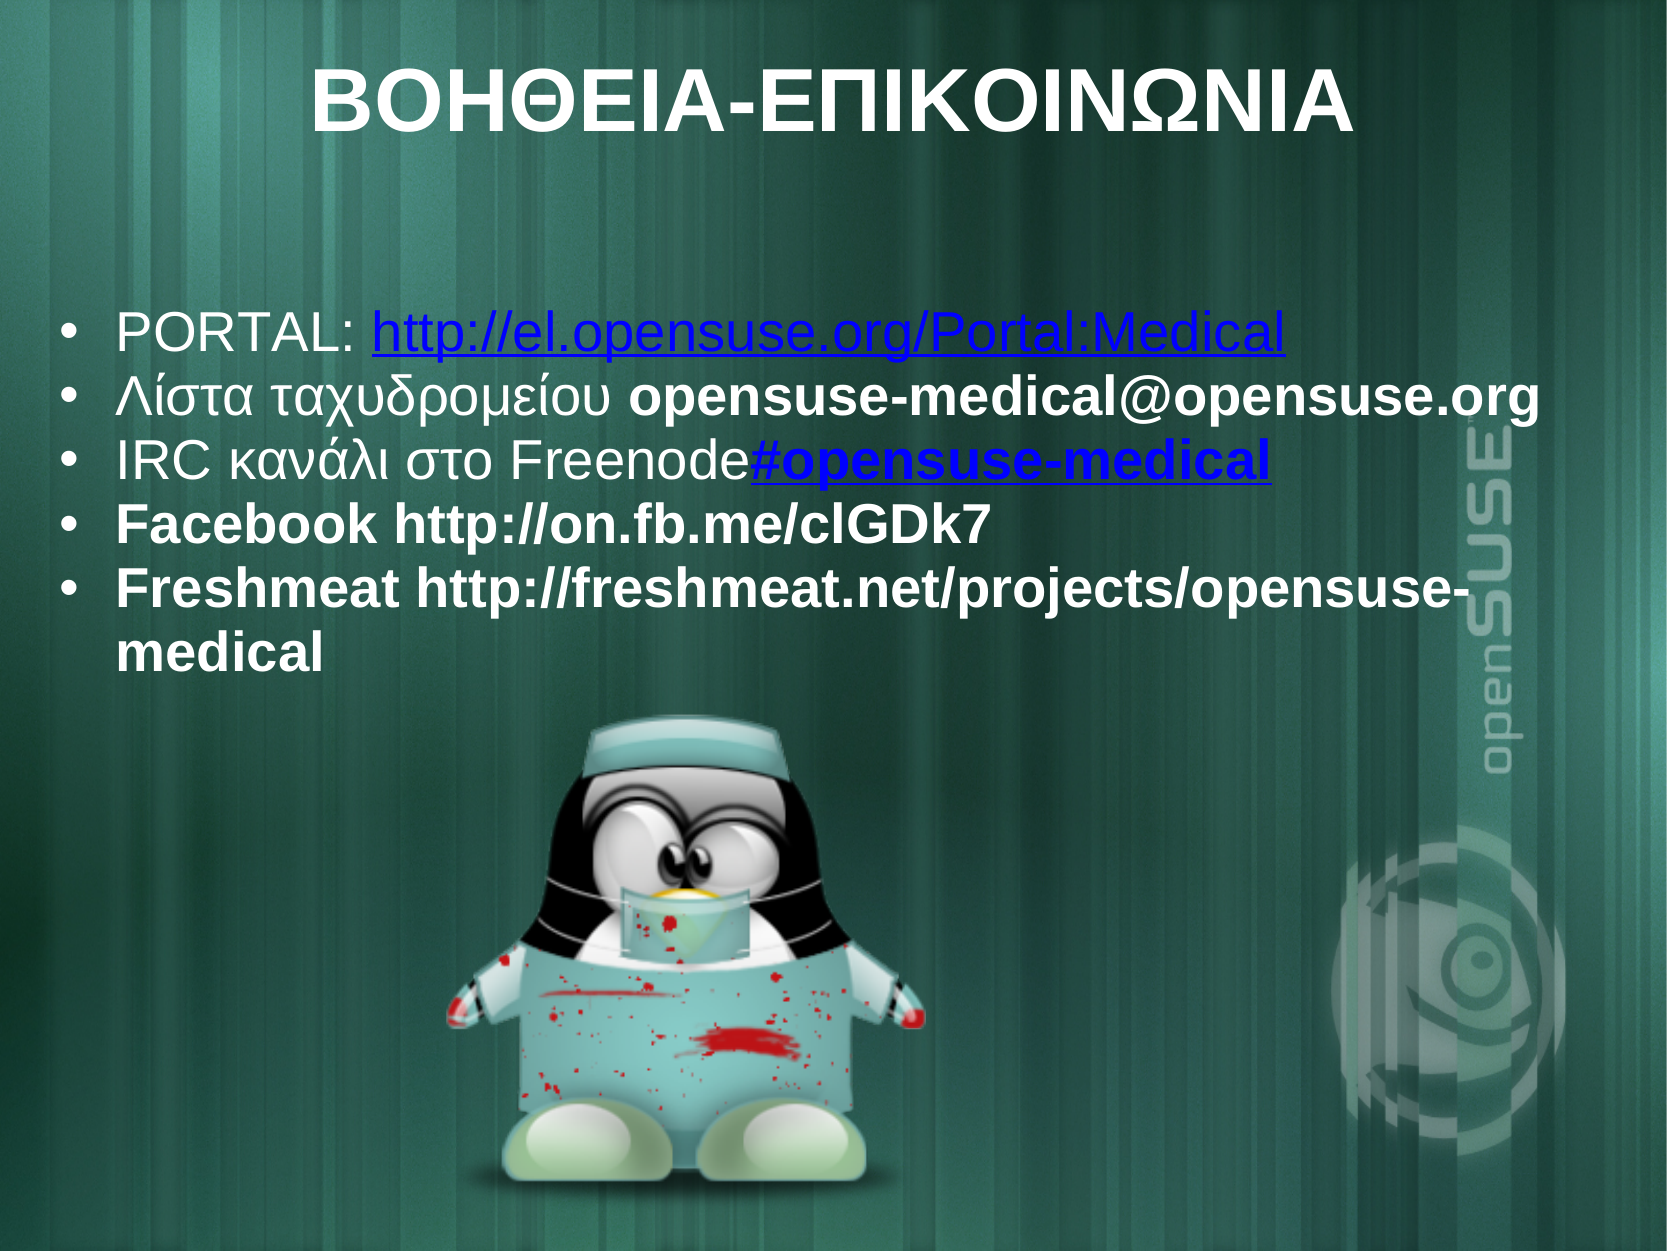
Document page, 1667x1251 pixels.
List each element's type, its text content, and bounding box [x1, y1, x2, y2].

picture [0, 0, 1667, 1251]
list PORTAL: http://el.opensuse.org/Portal:Medical Λίστα ταχυδρομείου opensuse-medical@opensuse.org IRC κανάλι στο Freenode#opensuse-medical Facebook http://on.fb.me/clGDk7 Freshmeat http://freshmeat.net/projects/opensuse-medical [40, 300, 1627, 1201]
title ΒΟΗΘΕΙΑ-ΕΠΙΚΟΙΝΩΝΙΑ [40, 50, 1627, 201]
